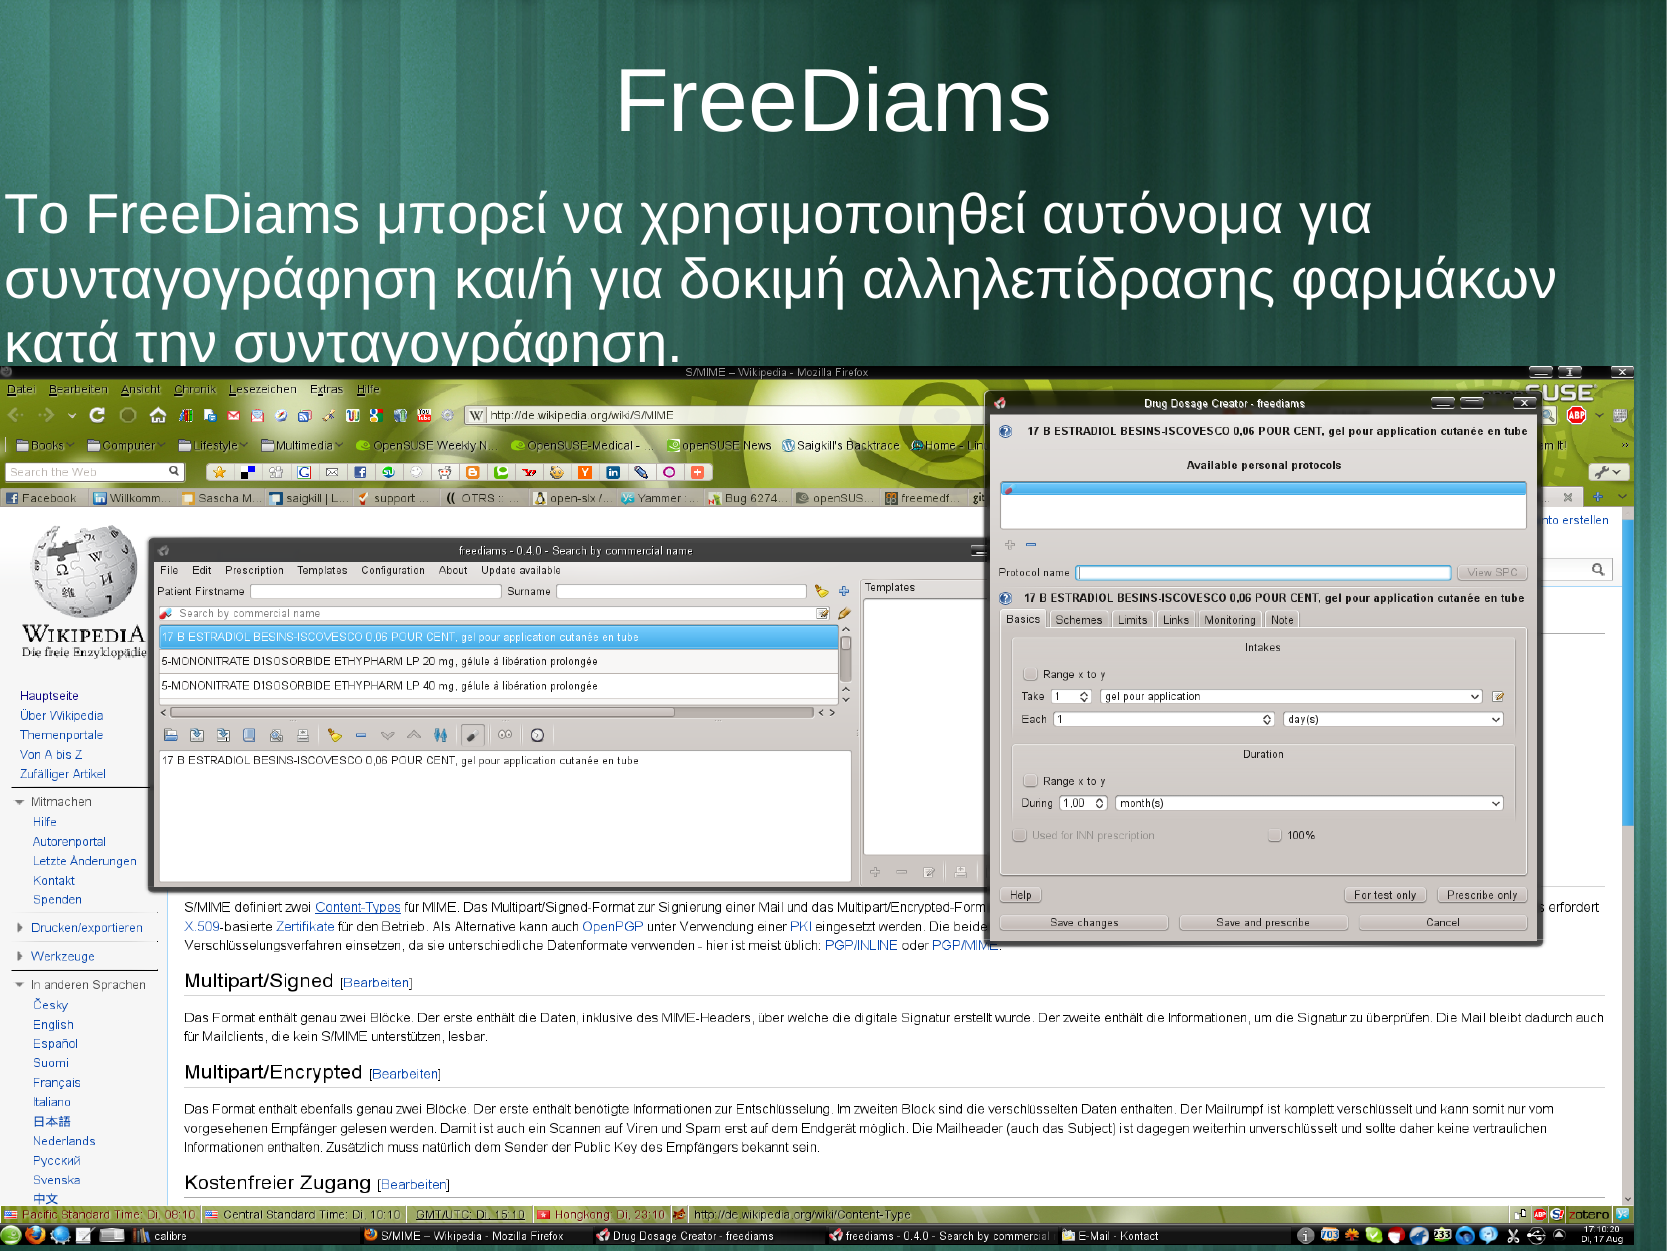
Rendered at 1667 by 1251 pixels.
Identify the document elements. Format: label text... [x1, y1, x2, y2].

list Το FreeDiams μπορεί να χρησιμοποιηθεί αυτόνομα για συνταγογράφηση και/ή για δοκιμή αλληλεπίδρασης φαρμάκων κατά την συνταγογράφηση. [4, 182, 1630, 366]
picture [0, 0, 1667, 1251]
title FreeDiams [40, 50, 1627, 182]
